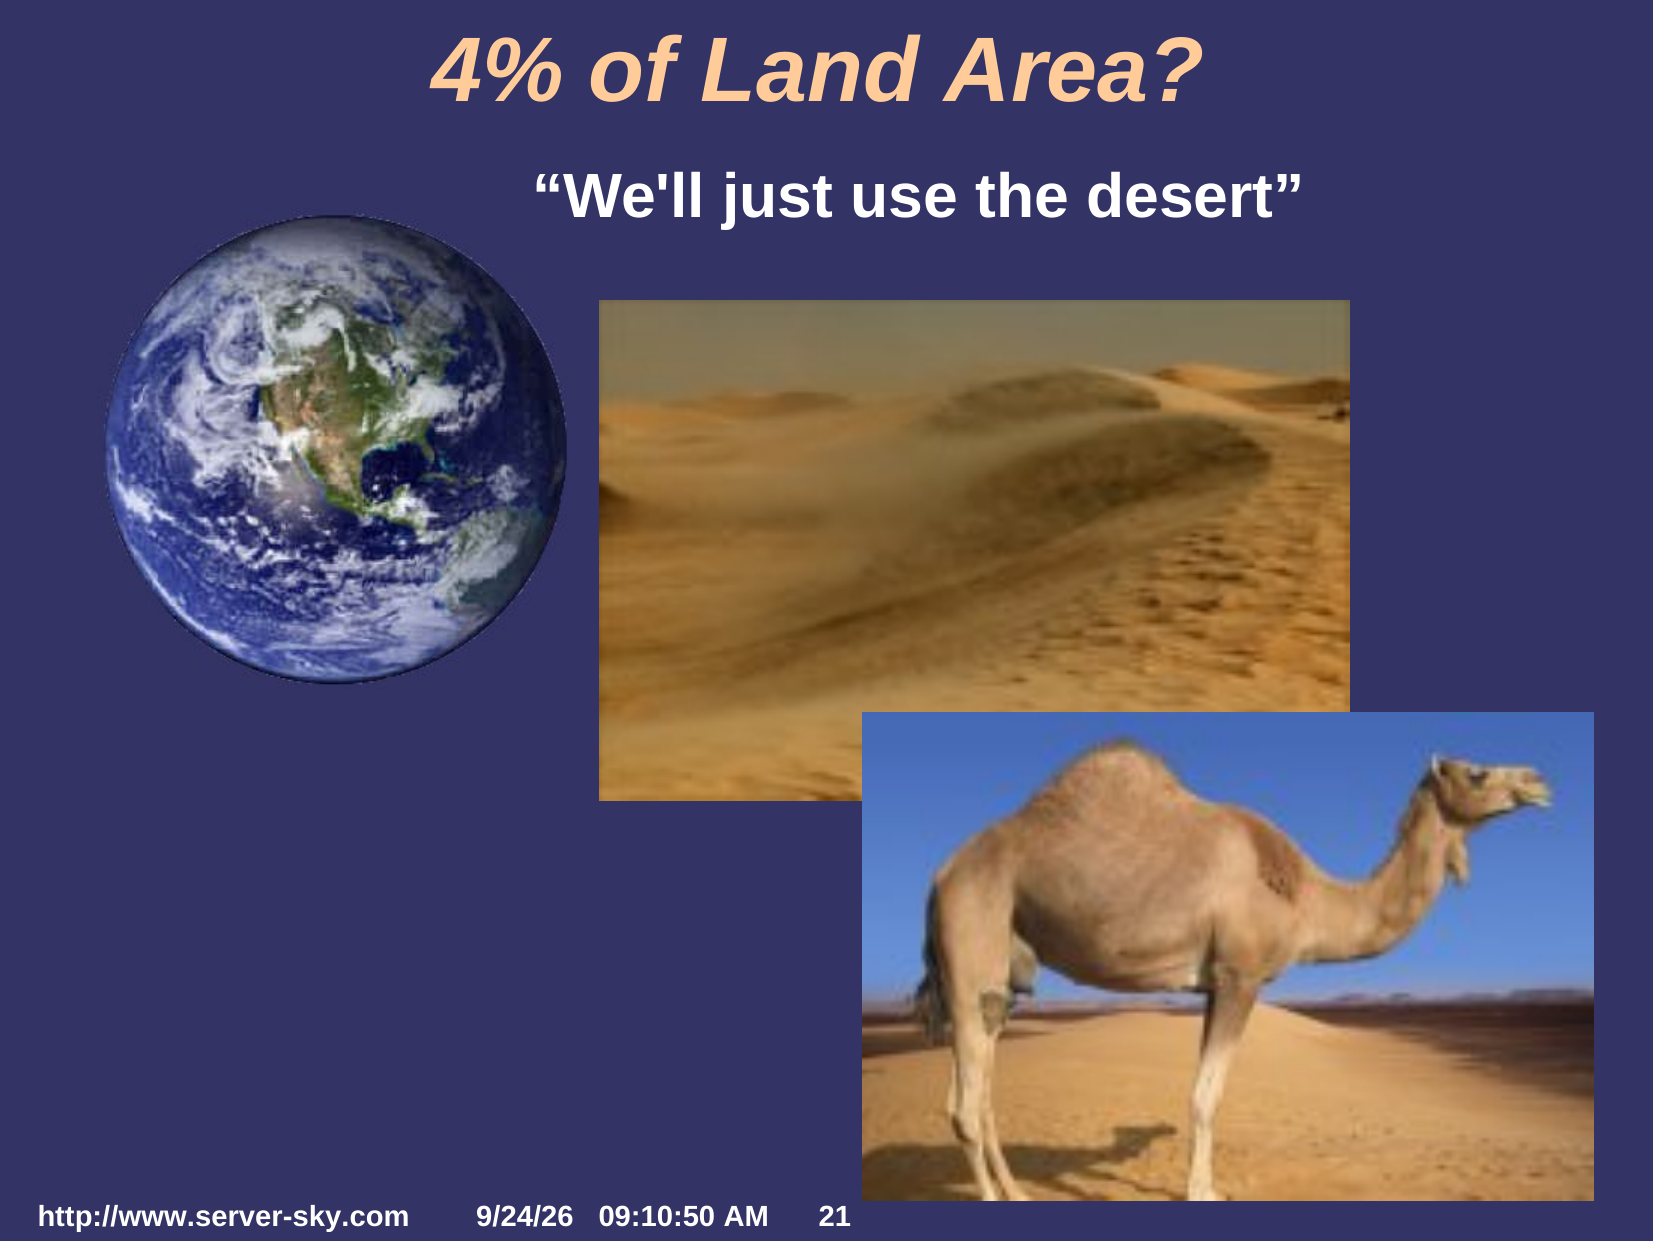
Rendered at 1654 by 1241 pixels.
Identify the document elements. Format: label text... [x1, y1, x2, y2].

title 4% of Land Area? [112, 0, 1525, 139]
picture [74, 184, 1594, 1201]
text_box “We'll just use the desert” [517, 153, 1606, 263]
